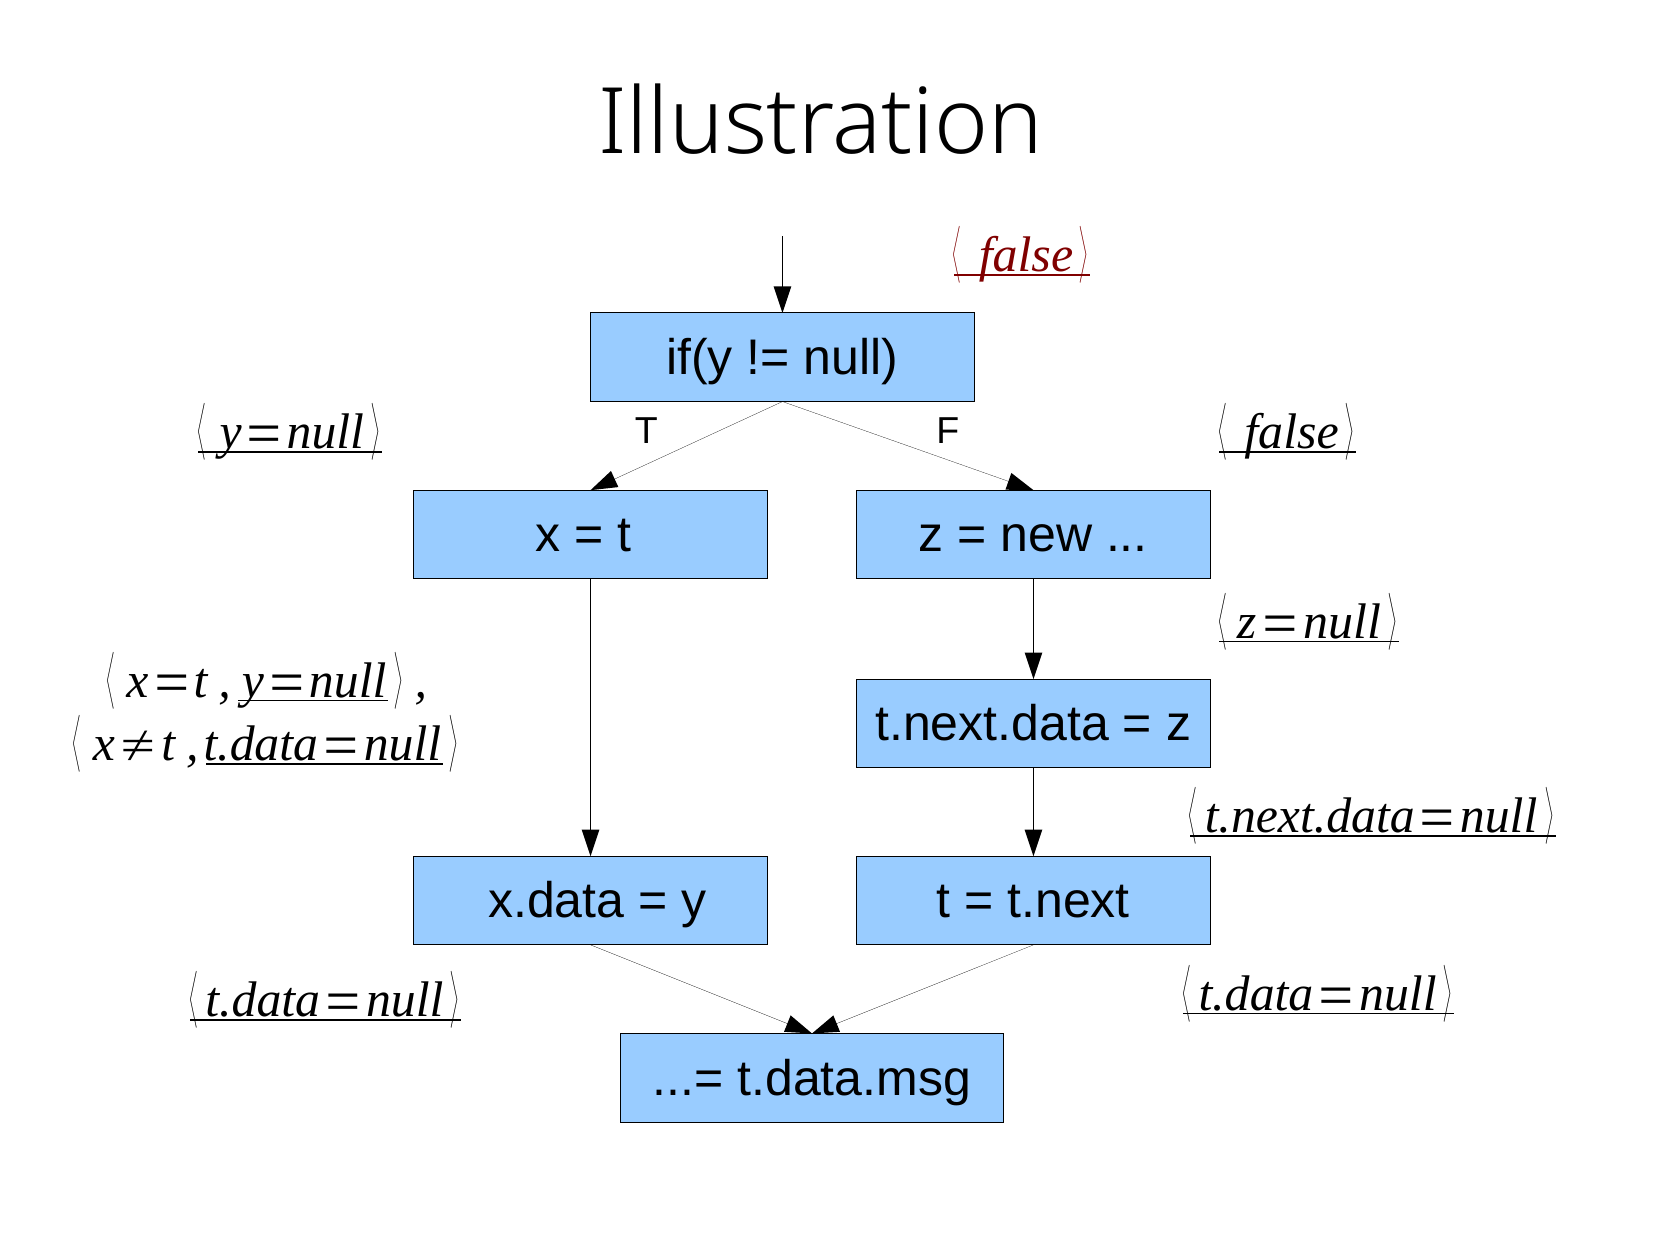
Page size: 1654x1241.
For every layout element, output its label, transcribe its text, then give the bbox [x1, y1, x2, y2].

text_box z = new ... [856, 490, 1211, 579]
text_box x.data = y [413, 856, 768, 945]
chart [944, 224, 1098, 286]
title Illustration [76, 58, 1565, 178]
chart [189, 401, 390, 463]
text_box T [620, 401, 673, 459]
text_box t = t.next [856, 856, 1211, 945]
chart [1181, 785, 1564, 847]
text_box x = t [413, 490, 768, 579]
chart [1210, 590, 1408, 653]
text_box t.next.data = z [856, 679, 1211, 768]
chart [1174, 962, 1463, 1024]
text_box if(y != null) [590, 312, 975, 402]
chart [1210, 401, 1364, 463]
text_box ...= t.data.msg [620, 1033, 1004, 1123]
chart [65, 649, 467, 776]
chart [181, 968, 470, 1031]
text_box F [921, 401, 975, 459]
